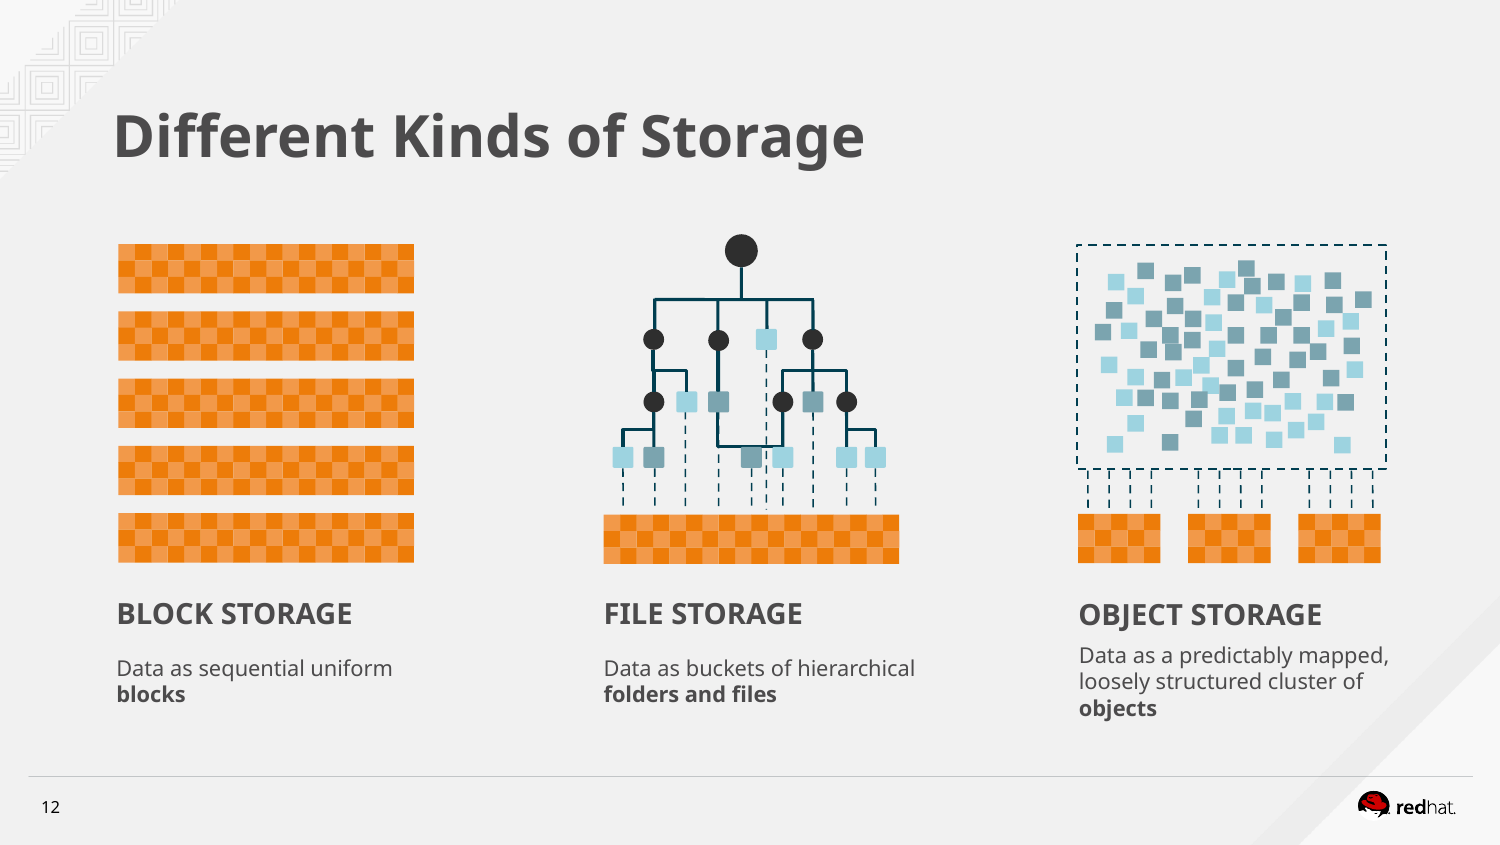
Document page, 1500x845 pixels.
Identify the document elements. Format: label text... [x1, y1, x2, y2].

text_box [1287, 421, 1305, 439]
text_box [643, 391, 665, 413]
text_box [724, 234, 758, 267]
text_box [1355, 291, 1372, 308]
text_box OBJECT STORAGE [1063, 592, 1383, 640]
text_box [802, 329, 824, 350]
text_box [1346, 361, 1364, 378]
text_box [1137, 371, 1171, 407]
text_box [643, 329, 665, 350]
text_box [1184, 331, 1201, 349]
text_box Data as buckets of hierarchical folders and files [588, 635, 939, 727]
text_box [1273, 371, 1290, 389]
text_box [118, 445, 415, 496]
text_box [1188, 513, 1271, 564]
text_box [1326, 296, 1359, 330]
text_box [1203, 289, 1221, 306]
slide_number <number> [0, 787, 75, 833]
text_box [1127, 368, 1144, 386]
text_box [1078, 513, 1161, 564]
text_box Data as sequential uniform blocks [101, 635, 455, 727]
text_box [1127, 287, 1144, 305]
text_box FILE STORAGE [588, 591, 908, 635]
text_box [676, 391, 698, 413]
text_box [1227, 359, 1245, 377]
text_box [1343, 337, 1360, 355]
text_box [864, 446, 886, 468]
text_box [1293, 294, 1310, 311]
text_box [1218, 271, 1236, 288]
text_box [772, 446, 794, 468]
text_box [1162, 392, 1179, 410]
text_box [1218, 407, 1235, 425]
text_box [1294, 275, 1312, 292]
text_box [1094, 323, 1112, 341]
text_box [836, 446, 858, 468]
text_box [1184, 267, 1201, 284]
text_box [1227, 327, 1245, 344]
text_box BLOCK STORAGE [101, 591, 421, 635]
text_box [1106, 436, 1124, 453]
text_box [802, 391, 824, 413]
text_box [1322, 369, 1340, 387]
text_box [1324, 272, 1342, 289]
text_box [1307, 413, 1325, 431]
text_box [118, 244, 415, 294]
text_box [1185, 410, 1202, 428]
picture [0, 0, 1500, 845]
text_box [708, 330, 730, 351]
text_box [1120, 322, 1138, 339]
text_box [1161, 434, 1179, 451]
text_box [1255, 296, 1273, 314]
text_box [1298, 513, 1381, 564]
text_box [1293, 327, 1327, 360]
text_box [772, 391, 794, 413]
text_box [1205, 314, 1222, 331]
text_box [1227, 260, 1261, 311]
text_box [1105, 302, 1123, 319]
text_box [1264, 404, 1281, 422]
text_box [1140, 341, 1157, 358]
text_box [1254, 348, 1272, 366]
text_box [1193, 340, 1226, 374]
text_box [1127, 415, 1144, 432]
text_box [118, 513, 415, 563]
text_box [1316, 393, 1334, 411]
text_box [708, 391, 730, 413]
text_box [1164, 274, 1182, 292]
text_box [1284, 393, 1302, 410]
text_box [1166, 297, 1202, 328]
text_box [1175, 369, 1192, 386]
text_box [1235, 427, 1252, 444]
text_box [1145, 310, 1182, 361]
text_box [1337, 394, 1354, 411]
text_box [1268, 273, 1285, 291]
text_box [118, 311, 415, 361]
text_box [1317, 320, 1335, 337]
text_box [1265, 431, 1283, 448]
text_box [1244, 402, 1262, 420]
text_box [118, 378, 415, 428]
text_box [1137, 262, 1154, 280]
text_box [1116, 389, 1133, 406]
text_box [1260, 327, 1277, 344]
text_box [740, 446, 762, 468]
text_box [643, 446, 665, 468]
text_box [612, 446, 634, 468]
text_box [836, 391, 858, 413]
text_box [1275, 309, 1292, 326]
text_box [603, 514, 900, 564]
text_box [1211, 427, 1228, 444]
text_box [1289, 351, 1306, 369]
text_box [755, 328, 777, 350]
title Different Kinds of Storage [112, 0, 1388, 169]
text_box [1246, 381, 1264, 398]
text_box Data as a predictably mapped, loosely structured cluster of objects [1064, 635, 1438, 727]
text_box [1107, 273, 1125, 291]
text_box [1100, 356, 1118, 374]
text_box [1334, 436, 1351, 454]
text_box [1191, 377, 1236, 408]
